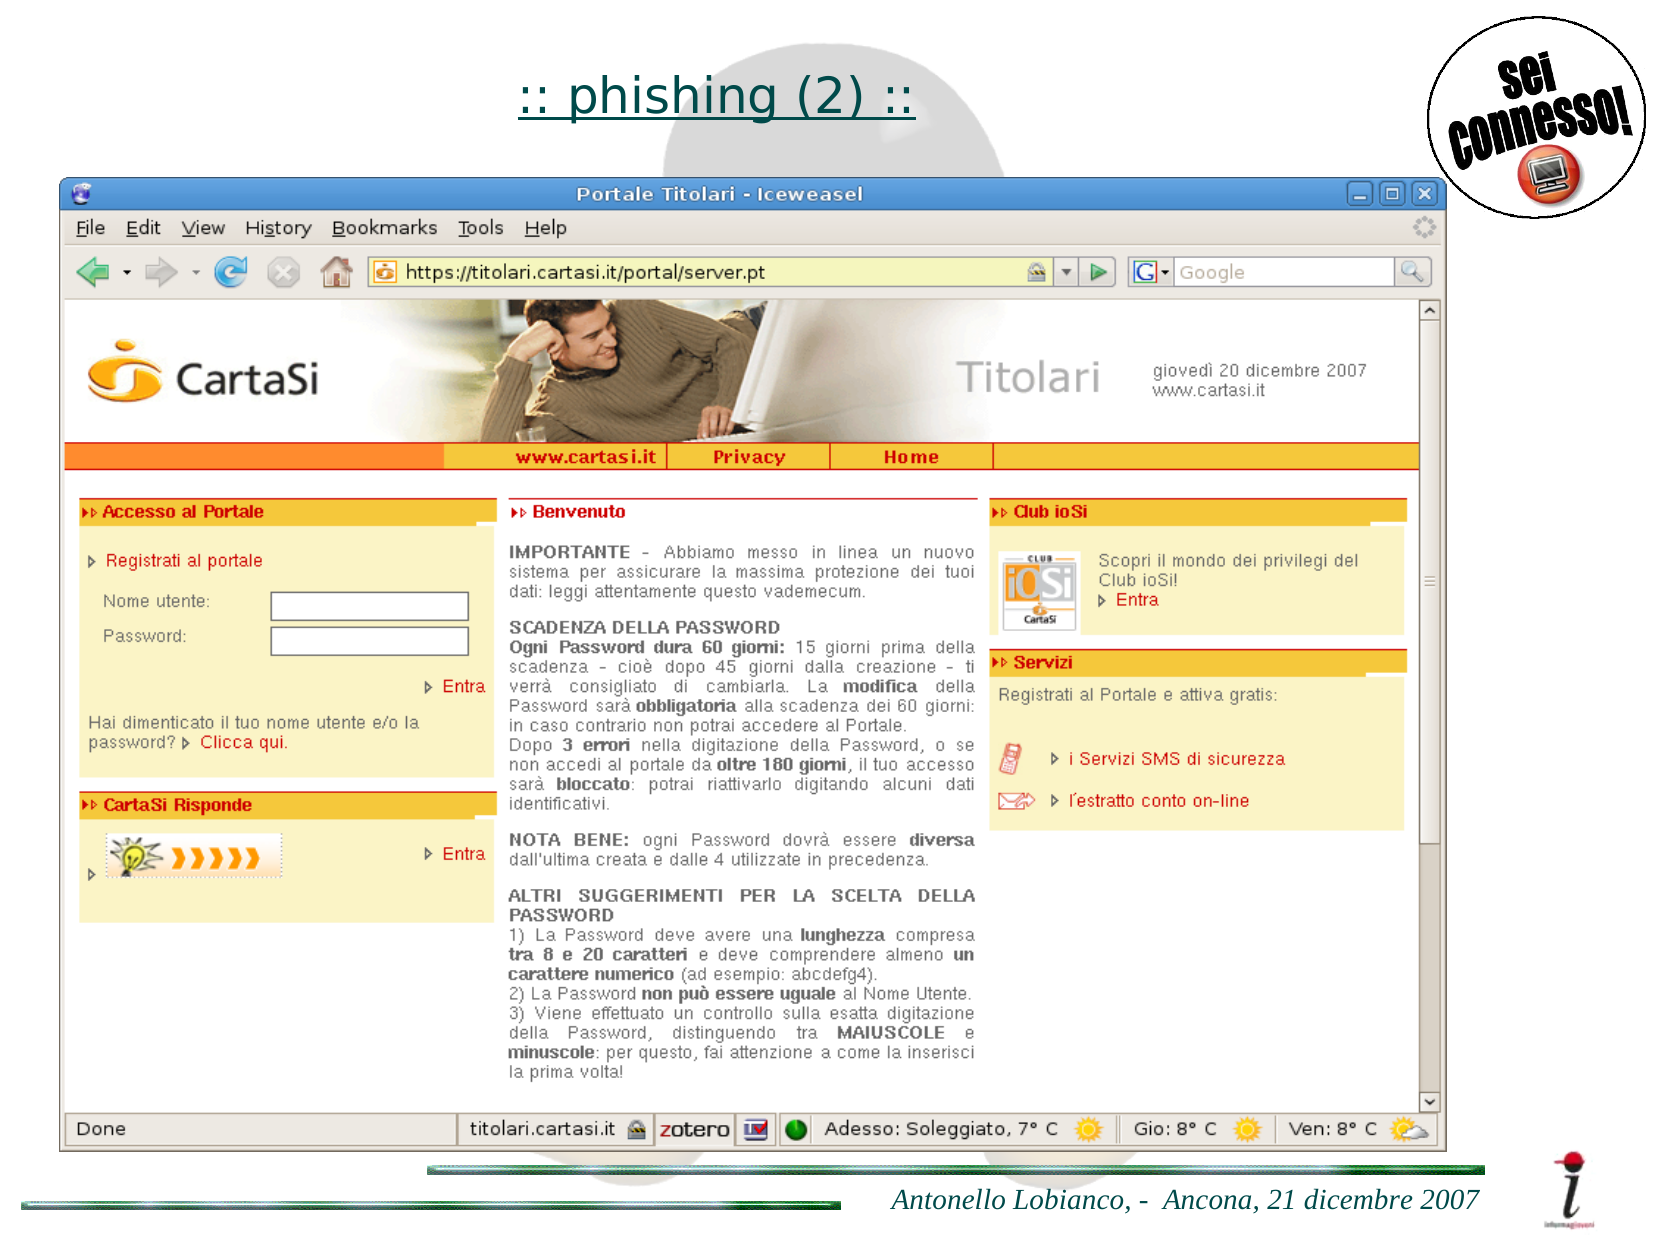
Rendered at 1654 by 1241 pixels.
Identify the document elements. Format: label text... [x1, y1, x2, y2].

picture [59, 15, 1646, 1152]
picture [1538, 1147, 1604, 1235]
picture [21, 1201, 841, 1210]
title :: phishing (2) :: [29, 59, 1404, 134]
picture [427, 1165, 1485, 1175]
